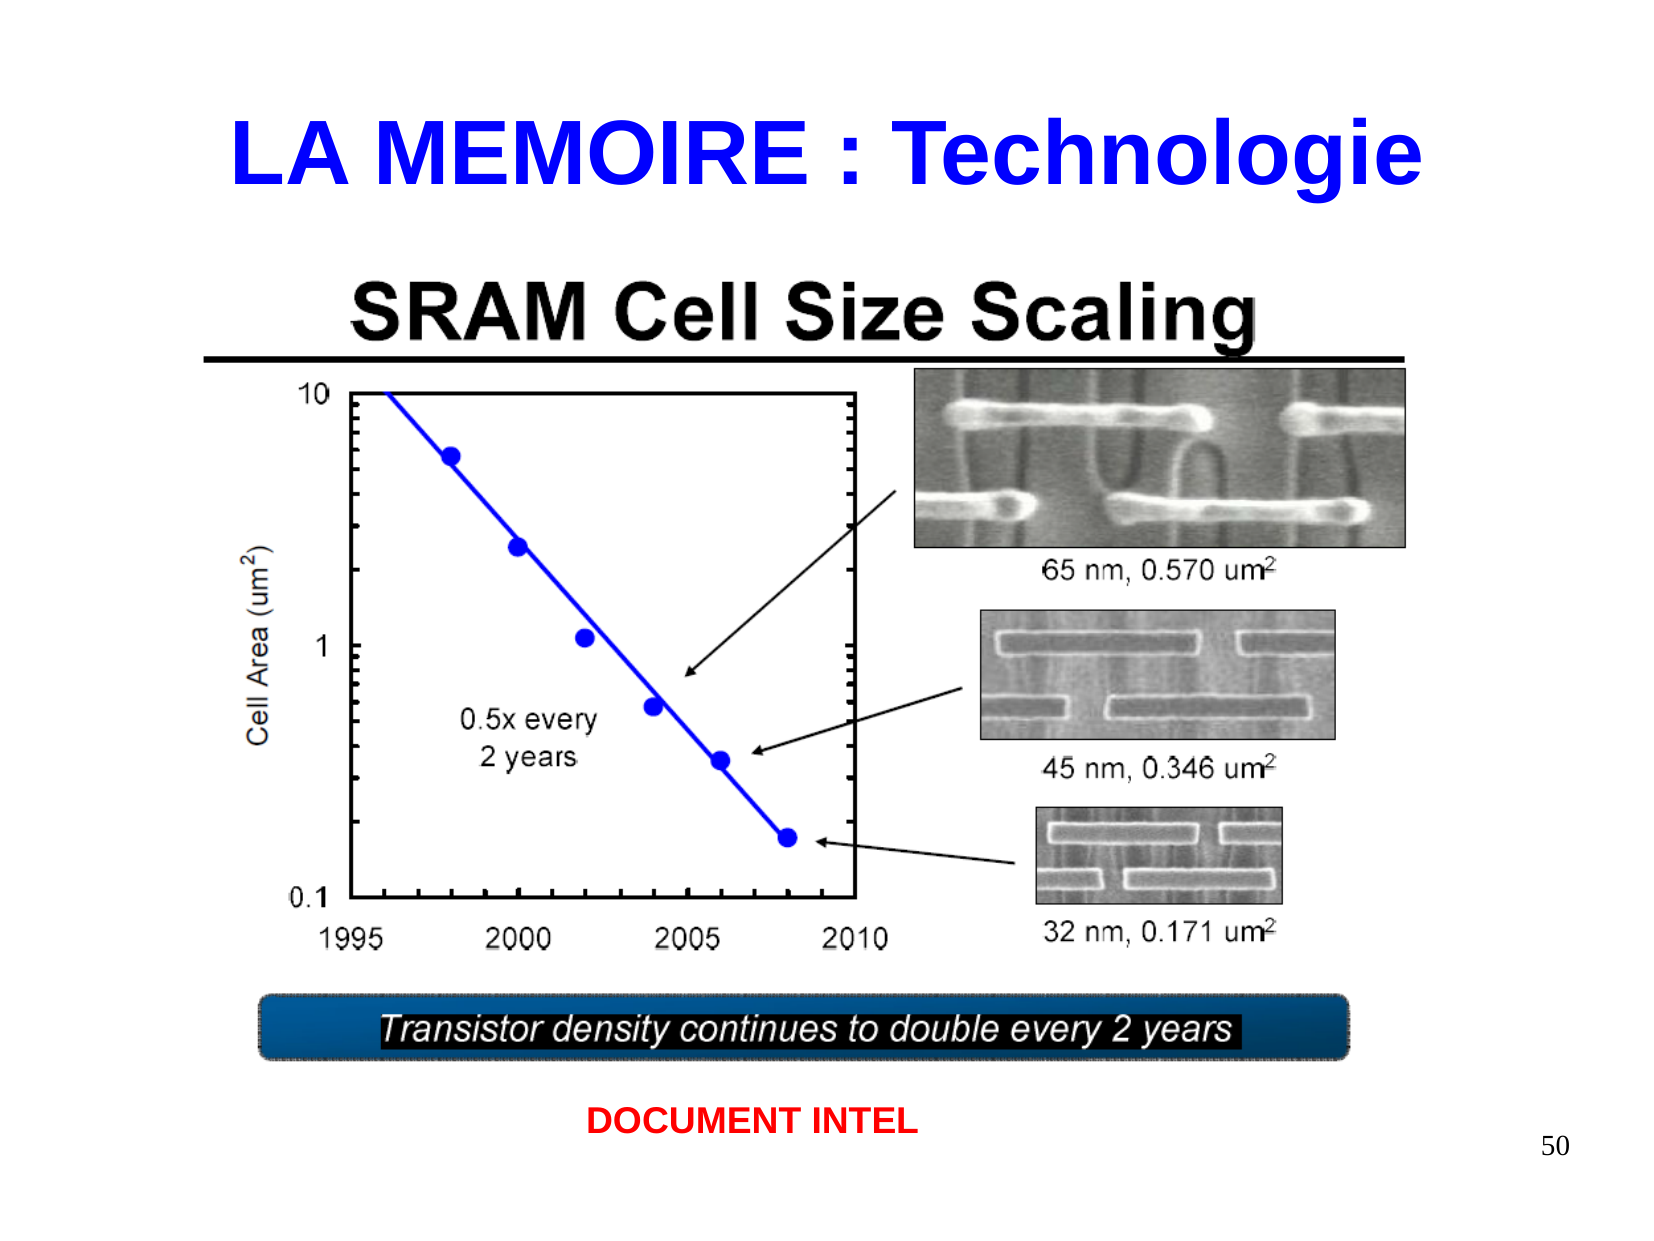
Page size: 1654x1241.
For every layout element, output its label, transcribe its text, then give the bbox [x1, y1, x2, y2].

picture [176, 265, 1418, 1081]
text_box DOCUMENT INTEL [442, 1092, 1063, 1190]
title LA MEMOIRE : Technologie [0, 49, 1654, 257]
